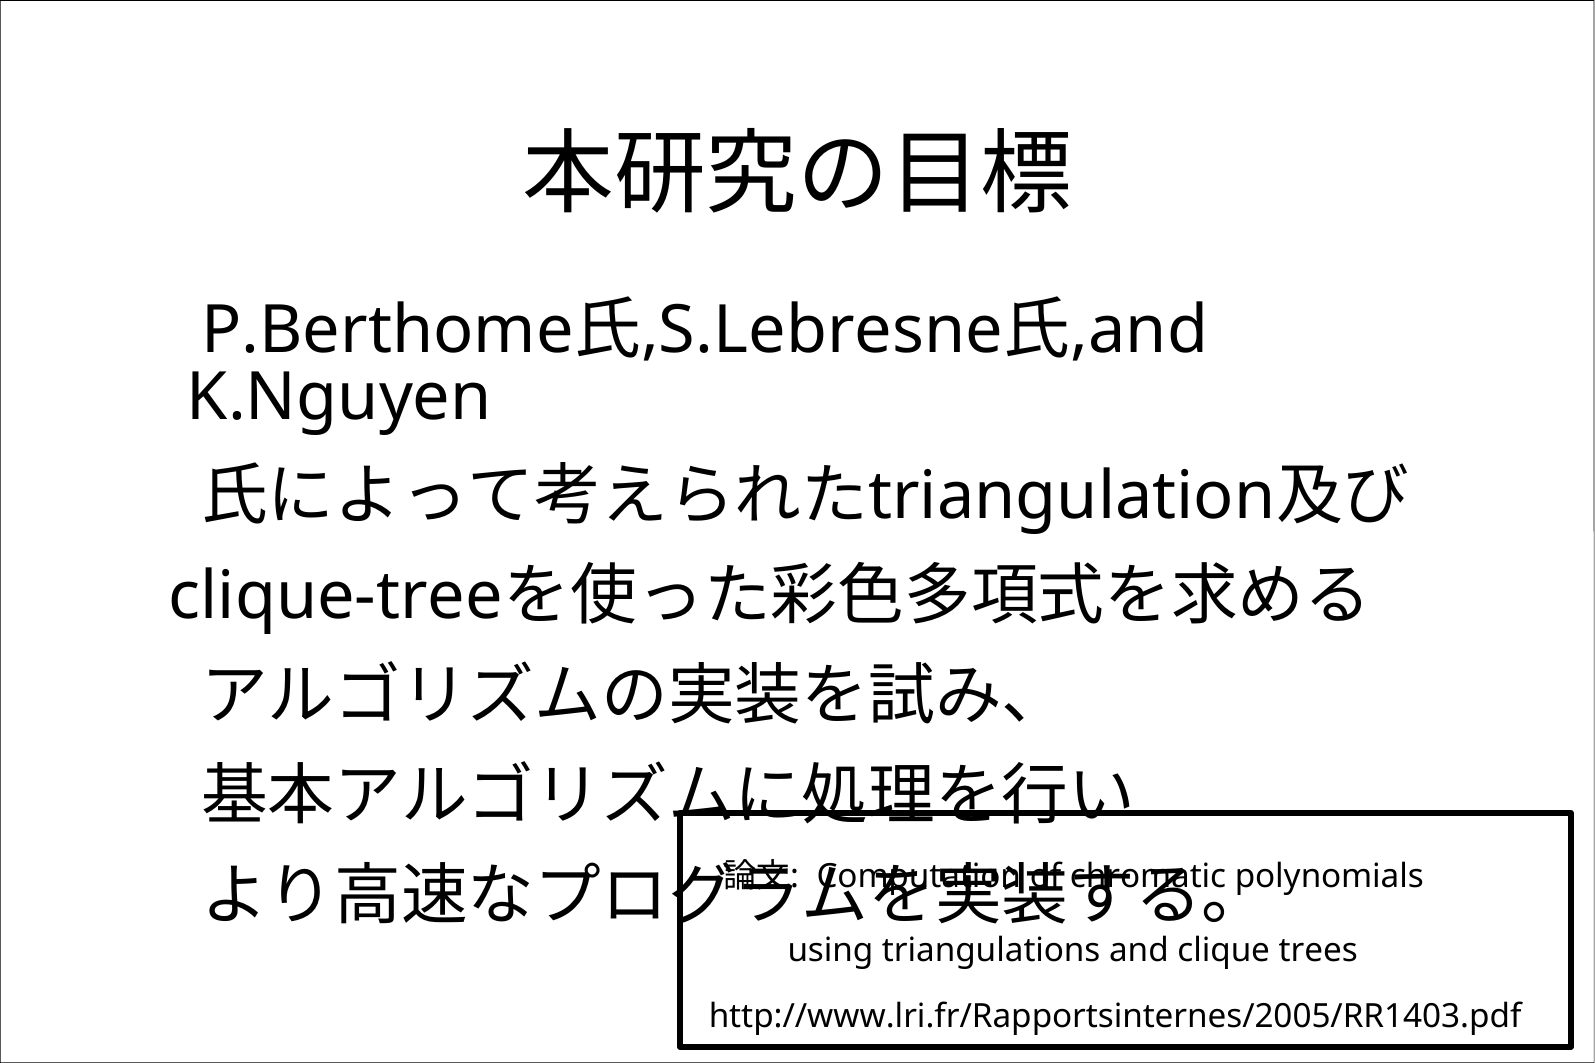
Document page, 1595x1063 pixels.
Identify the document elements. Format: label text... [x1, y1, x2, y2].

text_box 本研究の目標 [117, 77, 1479, 276]
text_box P.Berthome氏,S.Lebresne氏,and K.Nguyen 氏によって考えられたtriangulation及び clique-treeを使った彩色多項式を求める アルゴリズムの実装を試み、 基本アルゴリズムに処理を行い より高速なプログラムを実装する。 [117, 295, 1479, 965]
text_box P.Berthome氏,S.Lebresne氏,and K.Nguyen 氏によって考えられたtriangulation及び clique-treeを使った彩色多項式を求める アルゴリズムの実装を試み、 基本アルゴリズムに処理を行い より高速なプログラムを実装する。 [1019, 816, 1479, 824]
text_box 論文: Computation of chromatic polynomials using triangulations and clique trees http://www.lri.fr/Rapportsinternes/2005/RR1403.pdf [691, 824, 1548, 1040]
text_box P.Berthome氏,S.Lebresne氏,and K.Nguyen 氏によって考えられたtriangulation及び clique-treeを使った彩色多項式を求める アルゴリズムの実装を試み、 基本アルゴリズムに処理を行い より高速なプログラムを実装する。 [683, 816, 1014, 884]
